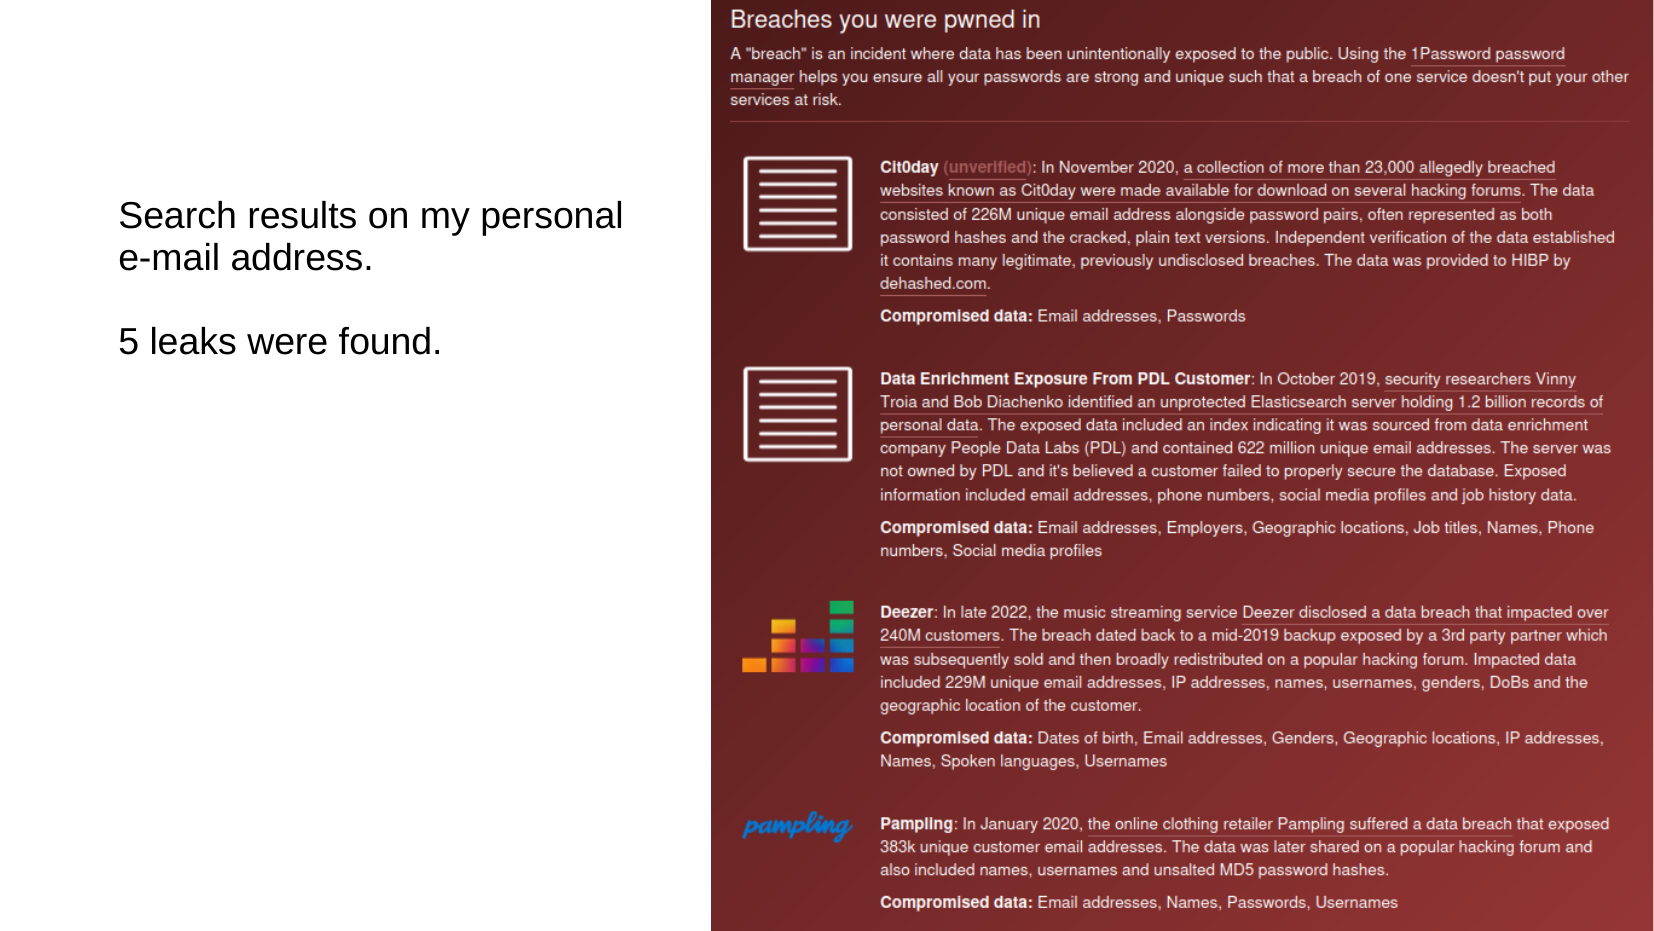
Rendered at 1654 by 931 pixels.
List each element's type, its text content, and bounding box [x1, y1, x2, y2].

picture [711, 0, 1654, 931]
text_box Search results on my personal e-mail address. 5 leaks were found. [103, 187, 640, 413]
